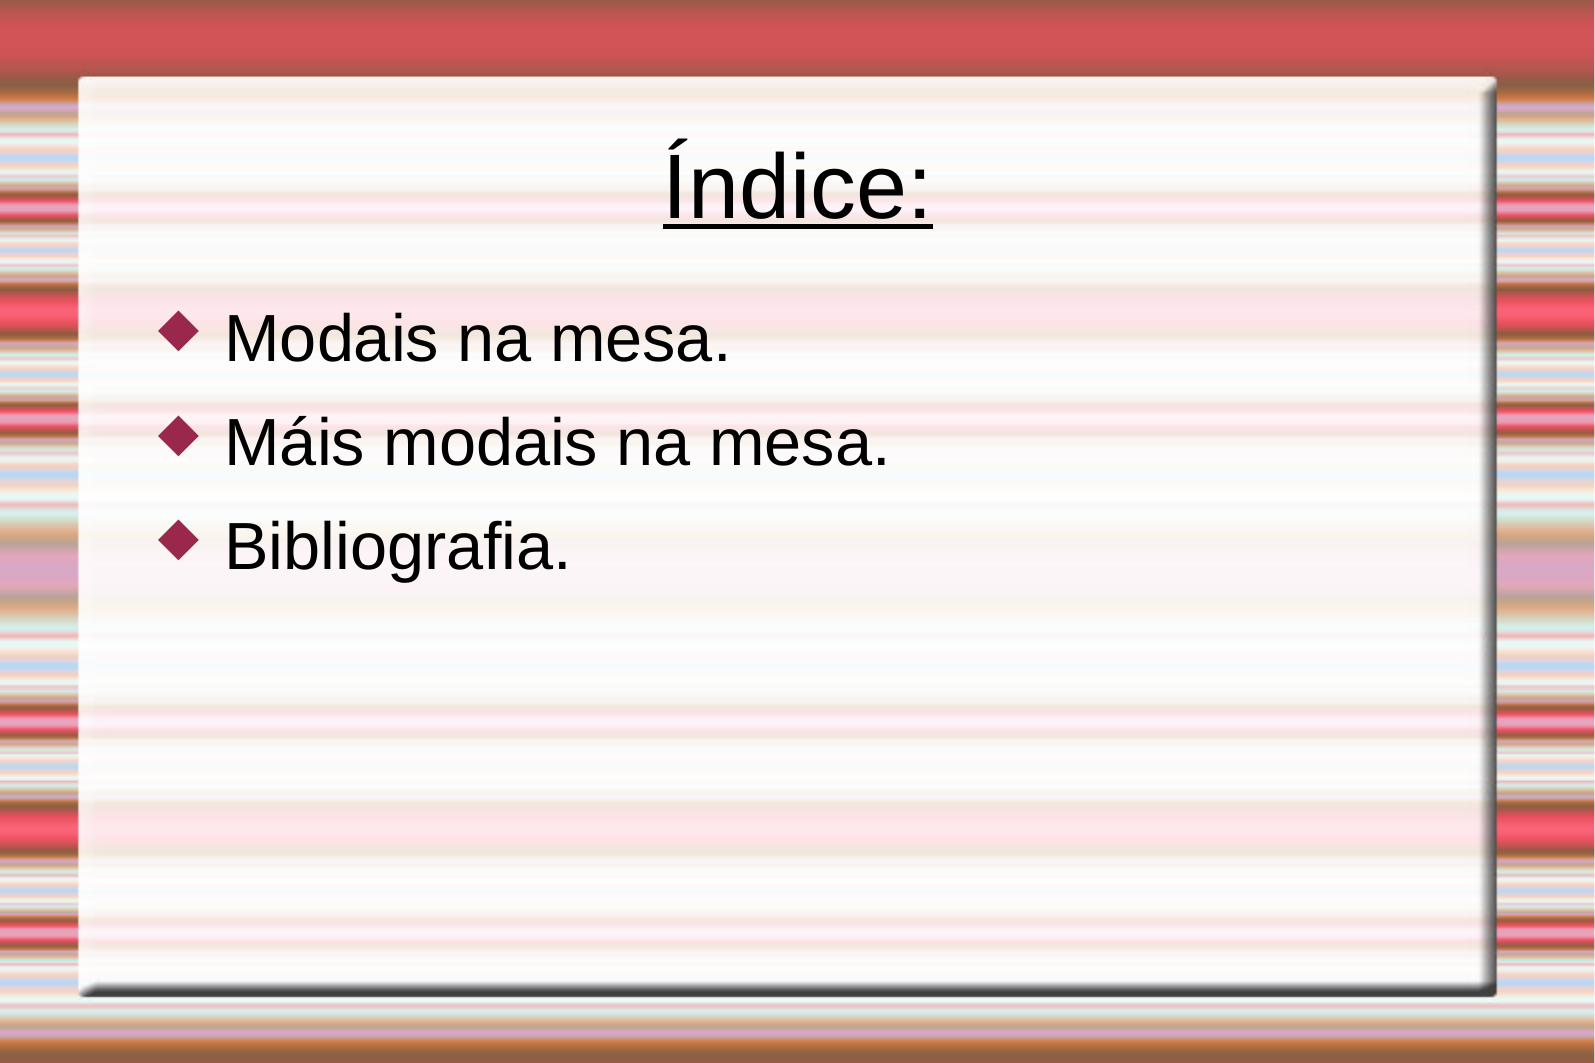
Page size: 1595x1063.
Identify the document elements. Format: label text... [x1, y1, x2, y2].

list Modais na mesa. Máis modais na mesa. Bibliografia. [130, 300, 1462, 971]
picture [0, 0, 1595, 1063]
title Índice: [117, 98, 1479, 276]
